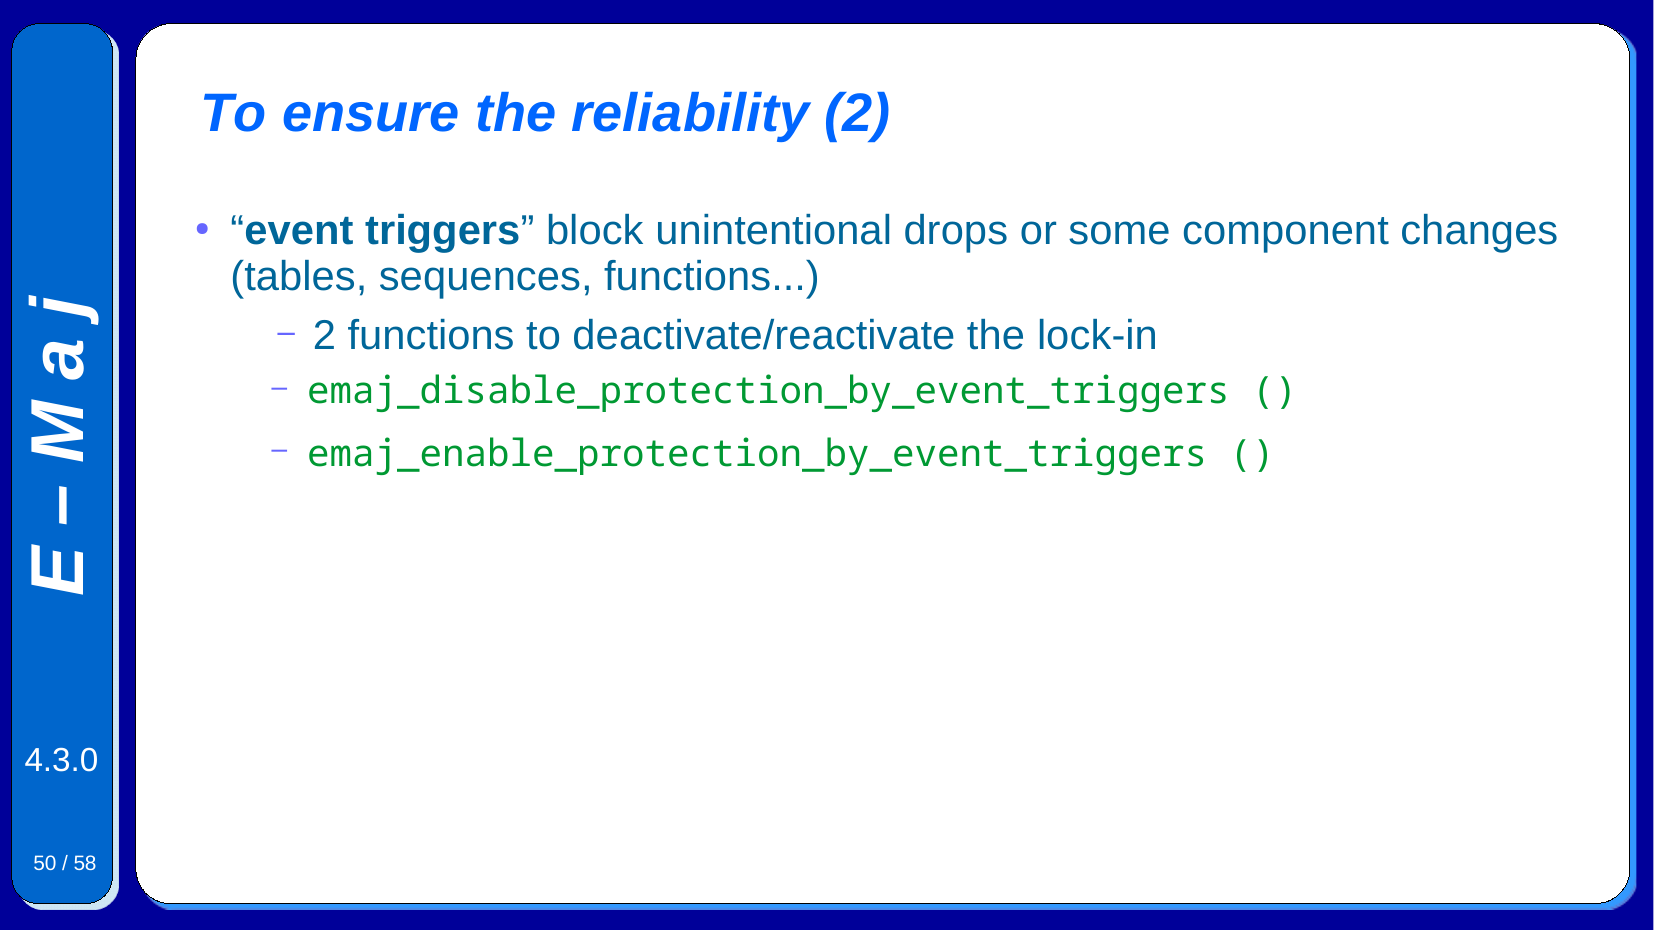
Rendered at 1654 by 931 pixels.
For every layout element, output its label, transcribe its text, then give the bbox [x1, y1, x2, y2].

list “event triggers” block unintentional drops or some component changes (tables, sequences, functions...) 2 functions to deactivate/reactivate the lock-in emaj_disable_protection_by_event_triggers () emaj_enable_protection_by_event_triggers () [177, 206, 1587, 827]
title To ensure the reliability (2) [200, 34, 1575, 191]
